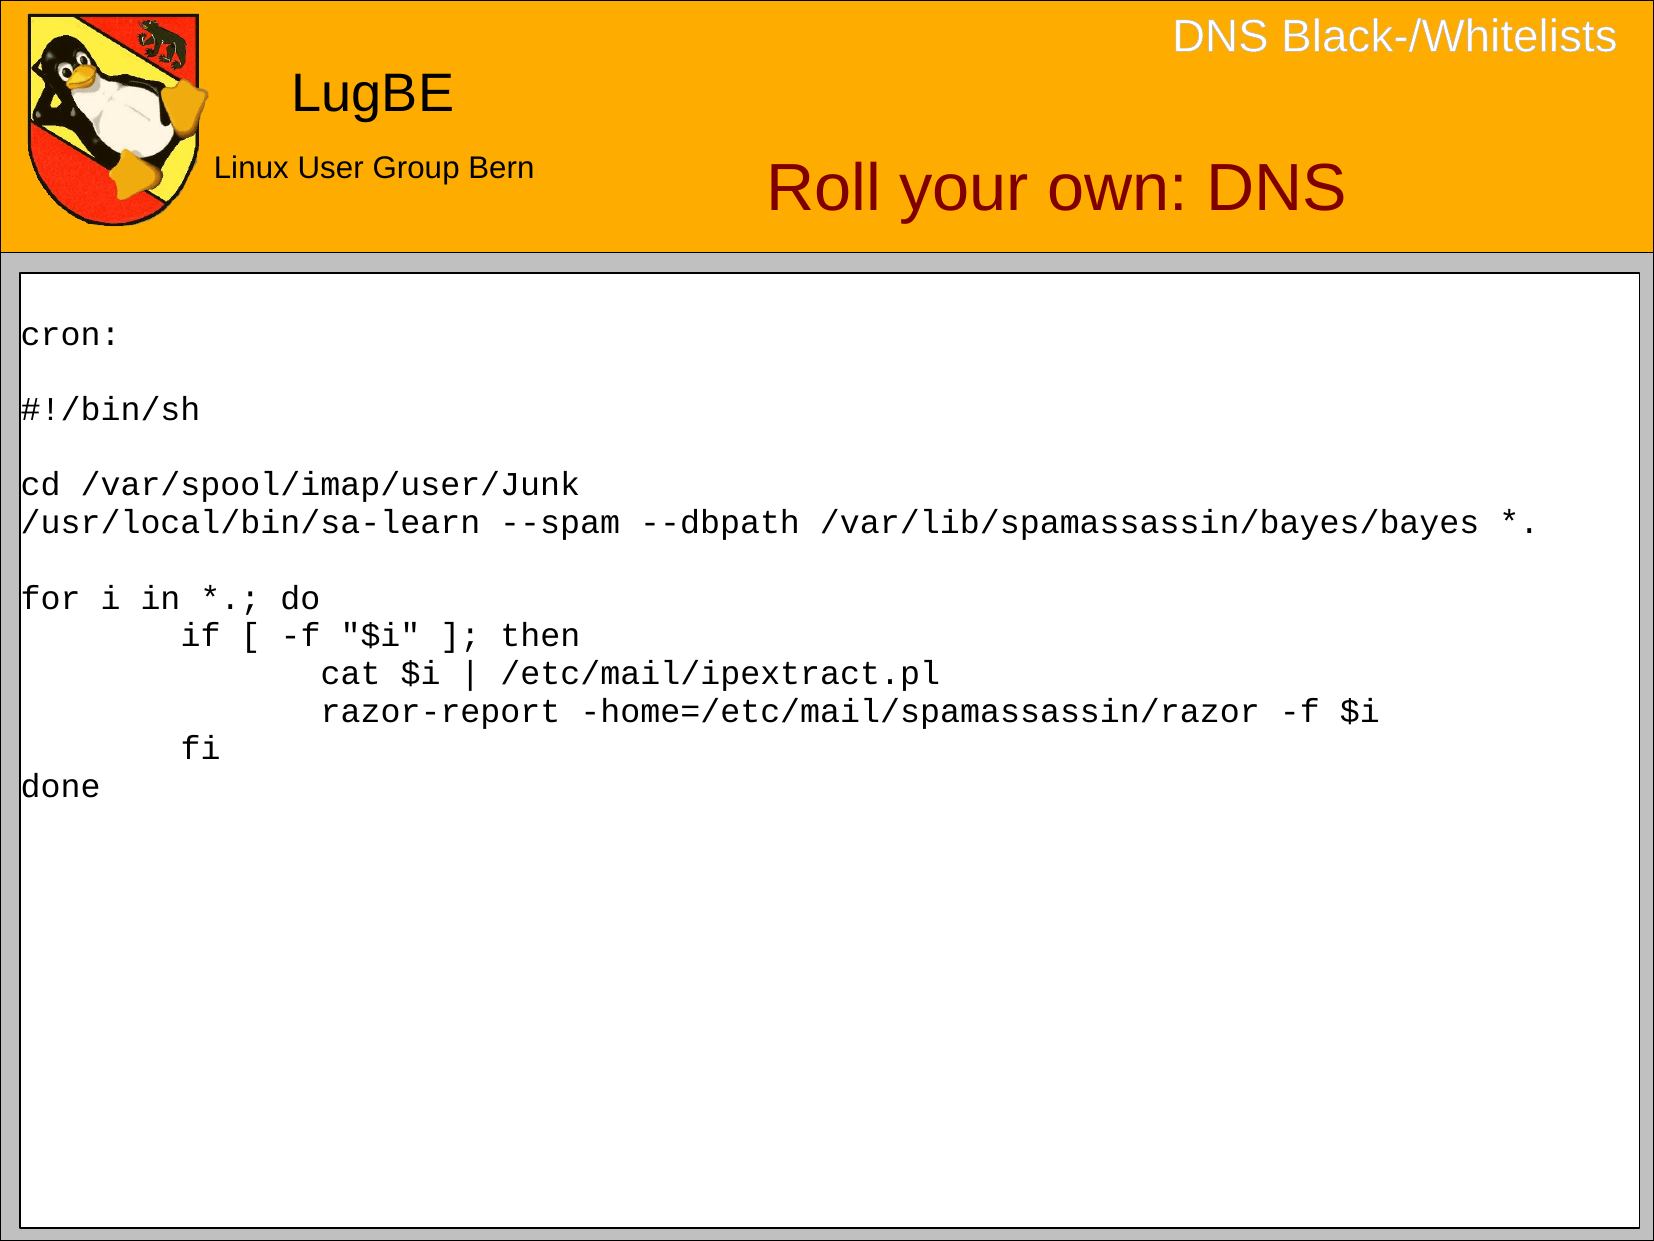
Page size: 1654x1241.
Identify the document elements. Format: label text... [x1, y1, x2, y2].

text_box Roll your own: DNS [766, 150, 1408, 225]
text_box cron: #!/bin/sh cd /var/spool/imap/user/Junk /usr/local/bin/sa-learn --spam --dbpath /var/lib/spamassassin/bayes/bayes *. for i in *.; do if [ -f "$i" ]; then cat $i | /etc/mail/ipextract.pl razor-report -home=/etc/mail/spamassassin/razor -f $i fi done [19, 272, 1640, 1229]
